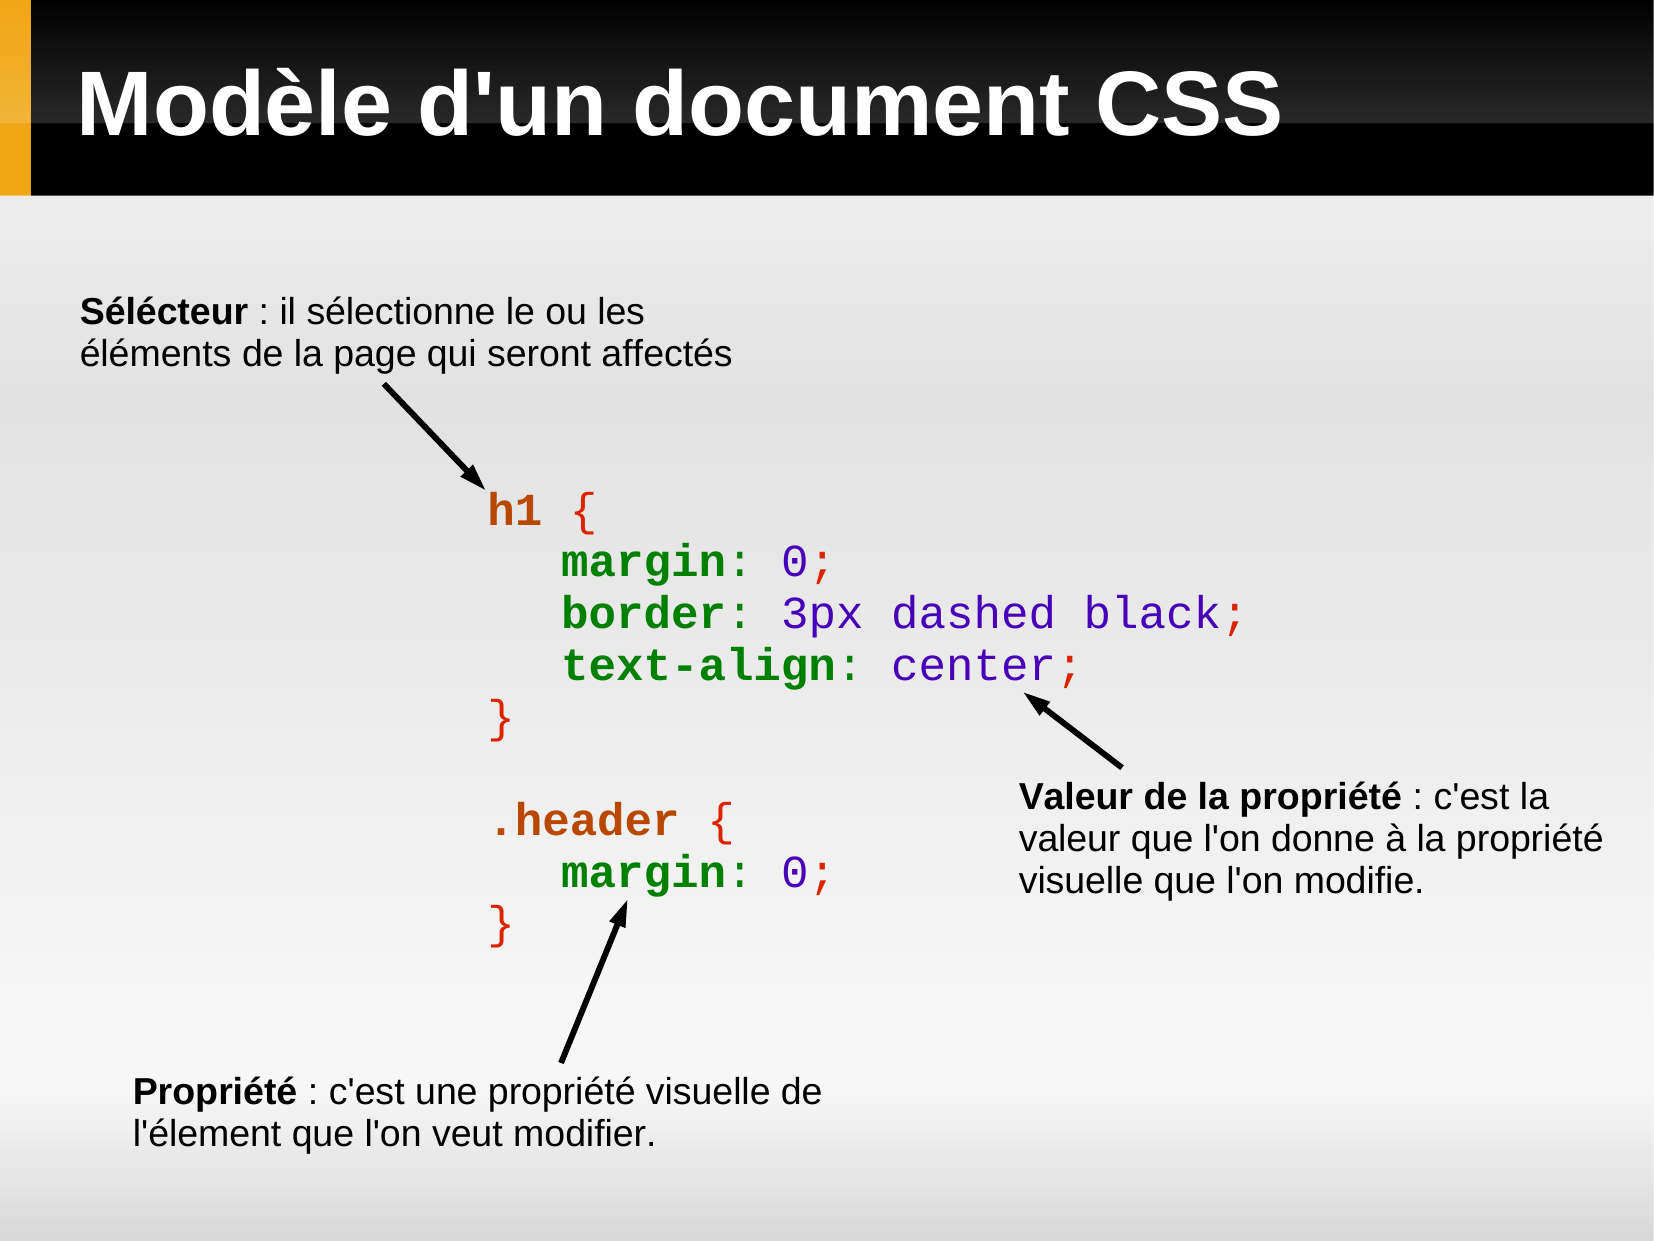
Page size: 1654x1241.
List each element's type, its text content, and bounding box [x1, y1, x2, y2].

title Modèle d'un document CSS [76, 7, 1565, 200]
text_box Sélécteur : il sélectionne le ou les éléments de la page qui seront affectés [64, 283, 774, 383]
picture [389, 383, 472, 467]
text_box h1 { margin: 0; border: 3px dashed black; text-align: center; } .header { margin: 0; } [472, 199, 1654, 1241]
text_box Valeur de la propriété : c'est la valeur que l'on donne à la propriété visuelle que l'on modifie. [1003, 767, 1654, 909]
text_box Propriété : c'est une propriété visuelle de l'élement que l'on veut modifier. [118, 1062, 975, 1162]
picture [0, 0, 1654, 1241]
